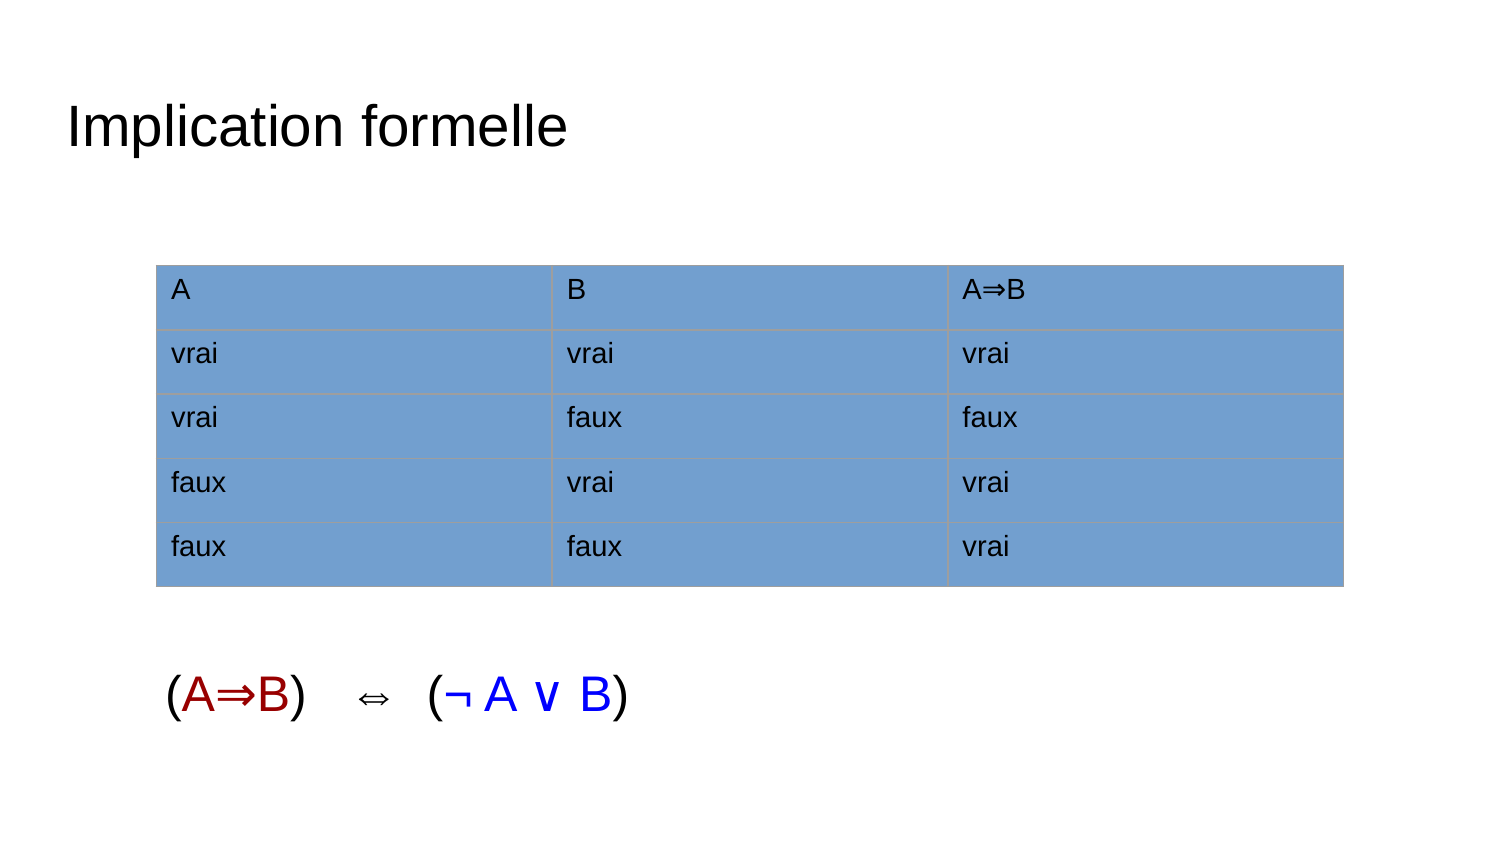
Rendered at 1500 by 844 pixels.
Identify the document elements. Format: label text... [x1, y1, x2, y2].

table_cell faux [949, 395, 1343, 458]
table_cell faux [157, 459, 551, 522]
table_header A [157, 266, 551, 329]
table_cell faux [553, 523, 947, 586]
table_cell vrai [949, 331, 1343, 393]
table_cell vrai [157, 331, 551, 393]
text_box (A⇒B) ⇔ (¬ A ∨ B) [149, 646, 989, 745]
table_cell vrai [949, 523, 1343, 586]
table_header B [553, 266, 947, 329]
table_cell vrai [553, 459, 947, 522]
table_cell vrai [157, 395, 551, 458]
table_cell vrai [553, 331, 947, 393]
title Implication formelle [51, 72, 1449, 167]
table_cell faux [553, 395, 947, 458]
table_cell vrai [949, 459, 1343, 522]
table_header A⇒B [949, 266, 1343, 329]
table_cell faux [157, 523, 551, 586]
